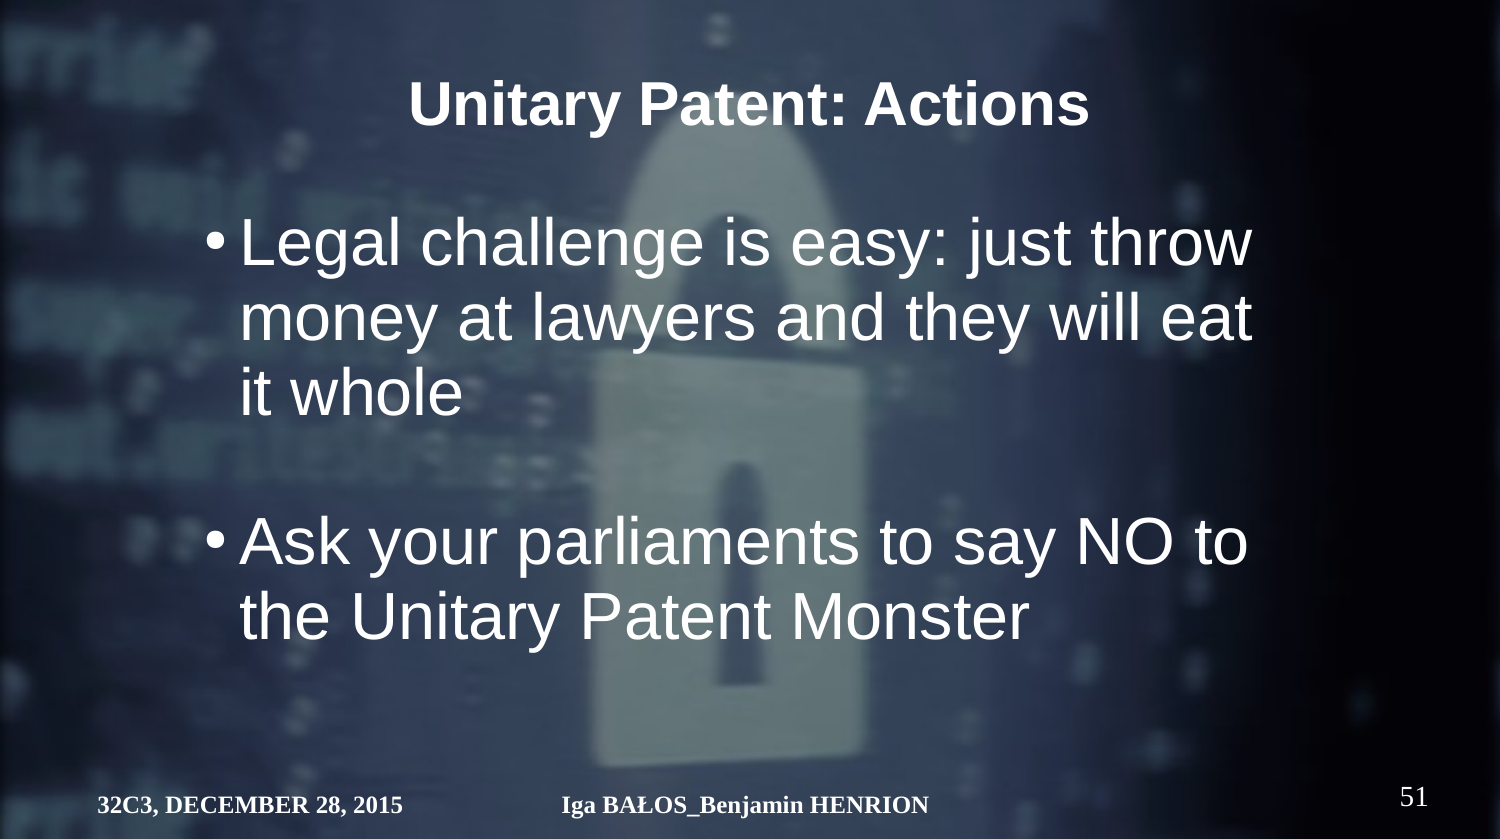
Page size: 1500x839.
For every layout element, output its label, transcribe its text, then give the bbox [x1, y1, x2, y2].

title Unitary Patent: Actions [74, 33, 1425, 174]
text_box Legal challenge is easy: just throw money at lawyers and they will eat it whole Ask your parliaments to say NO to the Unitary Patent Monster [188, 198, 1288, 662]
picture [0, 0, 1500, 839]
text_box [200, 188, 1087, 198]
